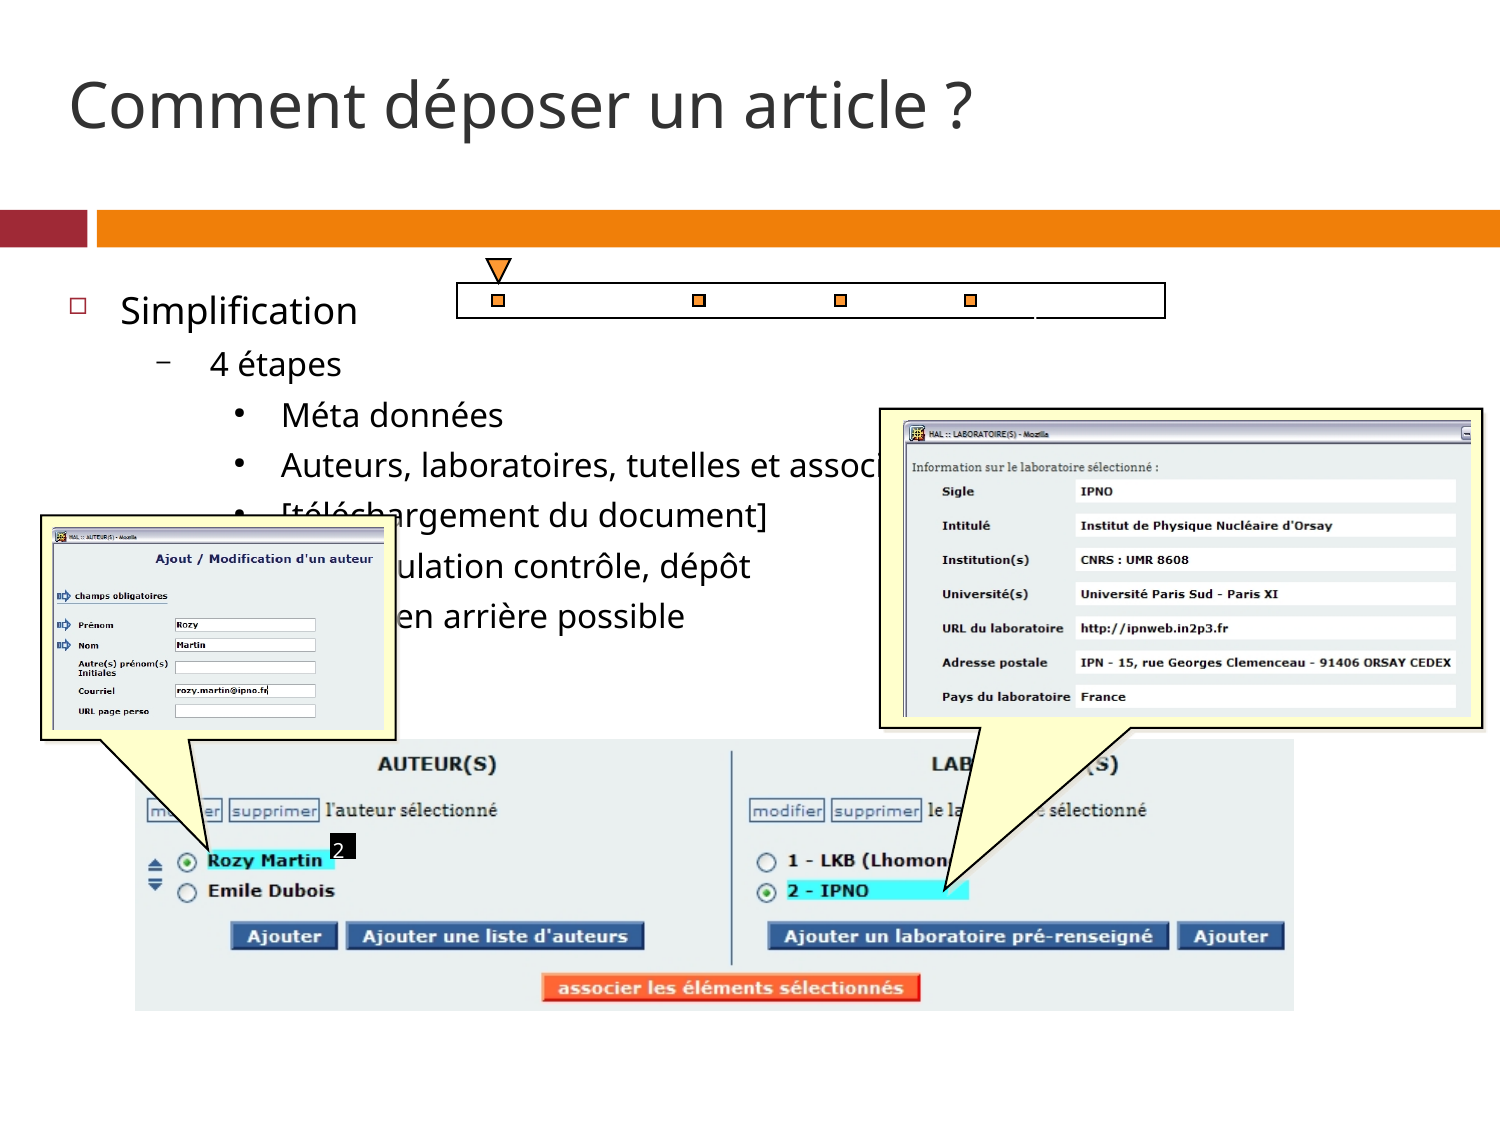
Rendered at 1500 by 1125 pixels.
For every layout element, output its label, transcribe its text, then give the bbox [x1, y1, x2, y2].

picture [52, 527, 384, 730]
text_box [956, 282, 977, 319]
picture [135, 739, 1294, 1011]
text_box [819, 282, 847, 319]
text_box [41, 515, 396, 850]
list Simplification 4 étapes Méta données Auteurs, laboratoires, tutelles et association [téléchargement du document] Récapitulation contrôle, dépôt Retour en arrière possible [53, 220, 1081, 622]
text_box récapitulation [968, 282, 1160, 327]
picture [903, 420, 1471, 717]
text_box 2 [319, 830, 361, 870]
text_box auteurs [701, 282, 819, 327]
text_box [687, 282, 705, 319]
text_box [879, 408, 1483, 890]
text_box [456, 259, 511, 319]
text_box métadonnées [497, 282, 687, 327]
text_box [1160, 282, 1166, 319]
title Comment déposer un article ? [53, 56, 1459, 149]
text_box fichiers [843, 282, 956, 327]
